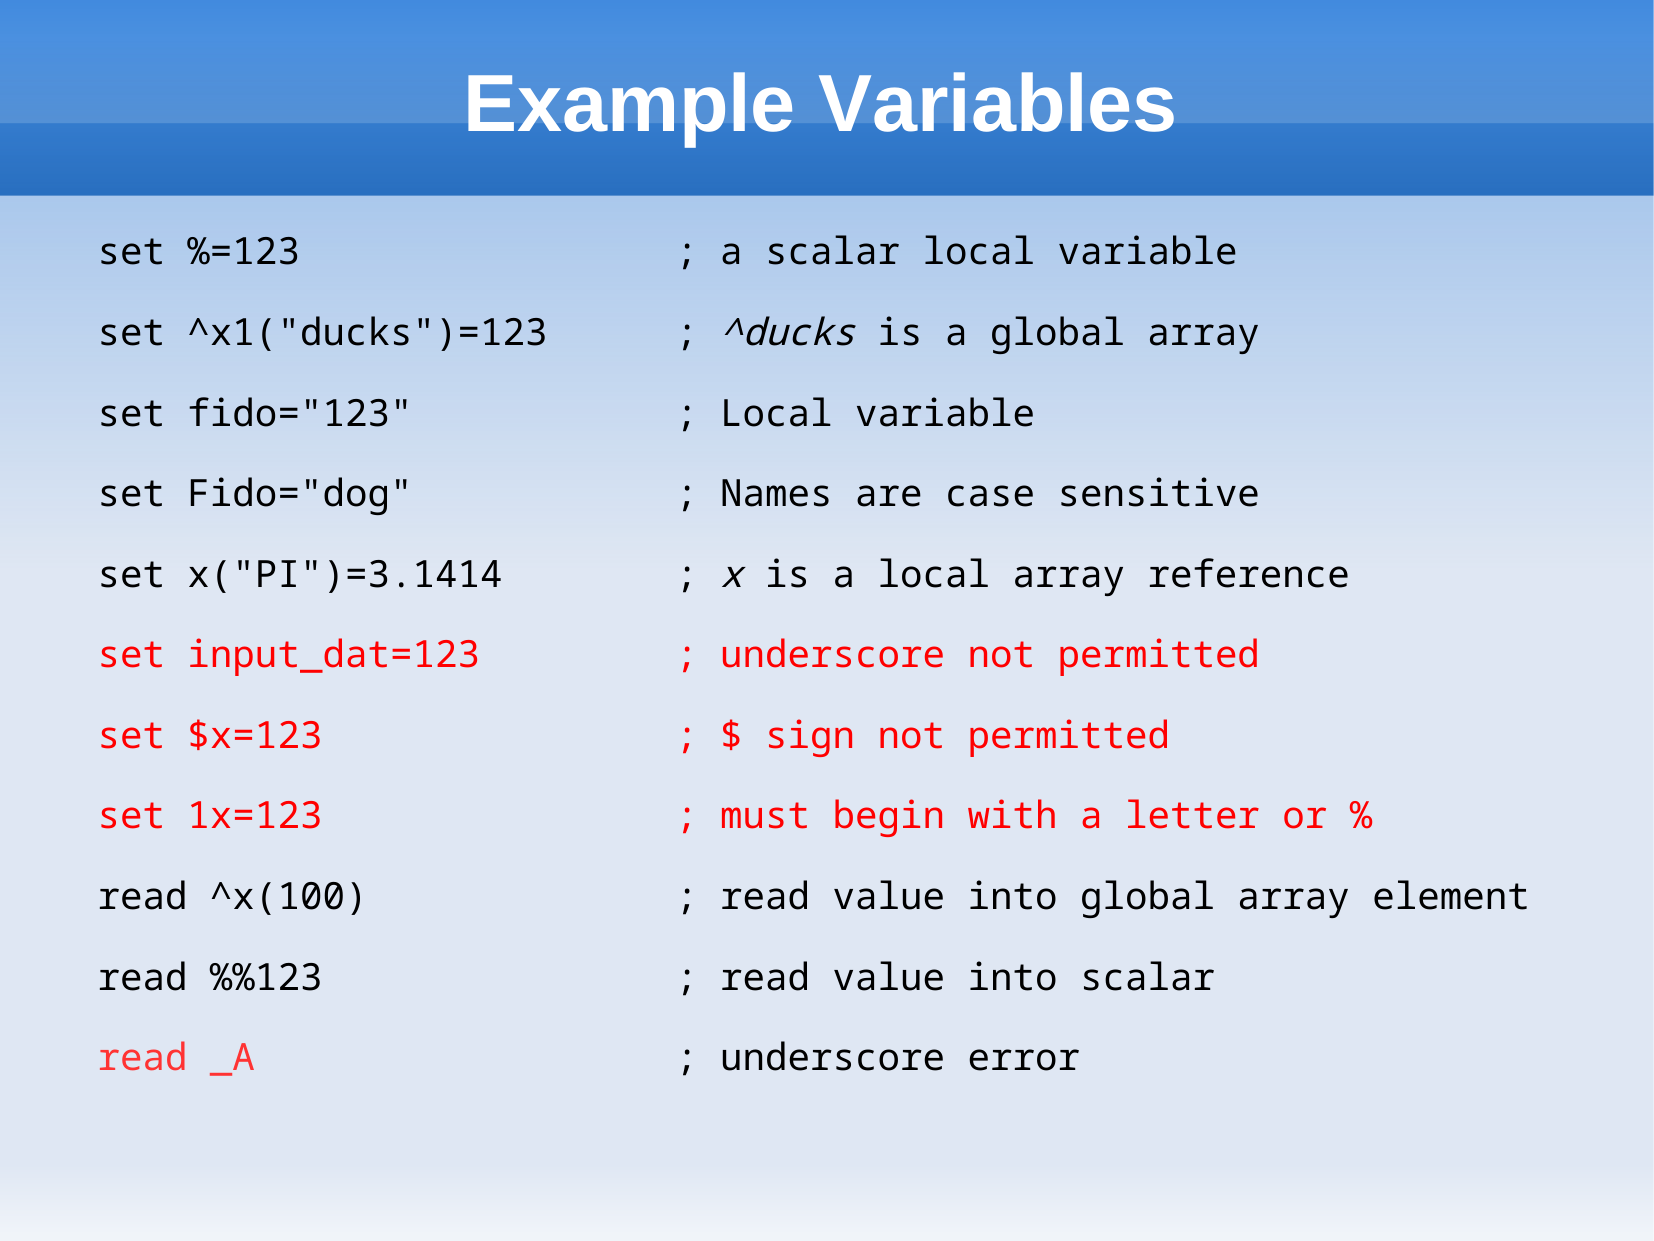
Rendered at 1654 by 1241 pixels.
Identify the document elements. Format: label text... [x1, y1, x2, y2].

list set %=123 ; a scalar local variable set ^x1("ducks")=123 ; ^ducks is a global array set fido="123" ; Local variable set Fido="dog" ; Names are case sensitive set x("PI")=3.1414 ; x is a local array reference set input_dat=123 ; underscore not permitted set $x=123 ; $ sign not permitted set 1x=123 ; must begin with a letter or % read ^x(100) ; read value into global array element read %%123 ; read value into scalar read _A ; underscore error [75, 225, 1564, 1133]
title Example Variables [76, 0, 1565, 208]
picture [0, 0, 1654, 1241]
